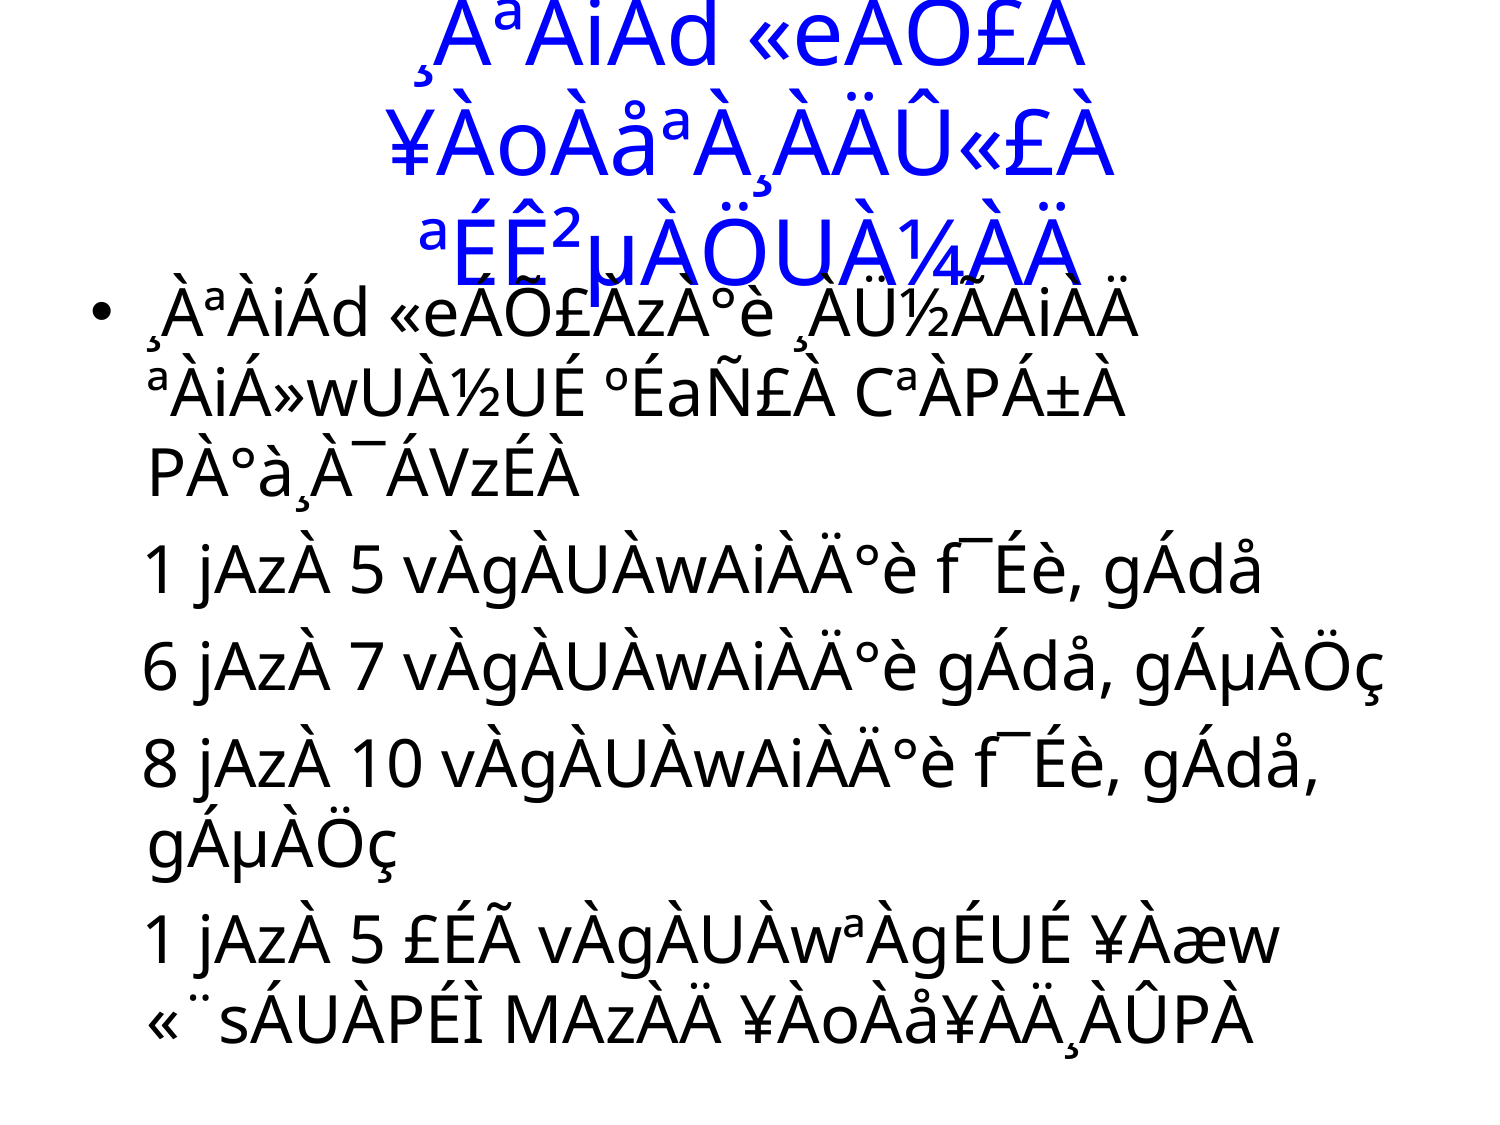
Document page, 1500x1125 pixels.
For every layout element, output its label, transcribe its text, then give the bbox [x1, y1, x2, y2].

list ¸ÀªÀiÁd «eÁÕ£ÀzÀ°è ¸ÀÜ½ÃAiÀÄ ªÀiÁ»wUÀ½UÉ ºÉaÑ£À CªÀPÁ±À PÀ°à¸À¯ÁVzÉÀ 1 jAzÀ 5 vÀgÀUÀwAiÀÄ°è f¯Éè, gÁdå 6 jAzÀ 7 vÀgÀUÀwAiÀÄ°è gÁdå, gÁµÀÖç 8 jAzÀ 10 vÀgÀUÀwAiÀÄ°è f¯Éè, gÁdå, gÁµÀÖç 1 jAzÀ 5 £ÉÃ vÀgÀUÀwªÀgÉUÉ ¥Àæw «¨sÁUÀPÉÌ MAzÀÄ ¥ÀoÀå¥ÀÄ¸ÀÛPÀ [75, 262, 1426, 1006]
title ¸ÀªÀiÁd «eÁÕ£À ¥ÀoÀåªÀ¸ÀÄÛ«£À ªÉÊ²µÀÖUÀ¼ÀÄ [75, 45, 1426, 233]
